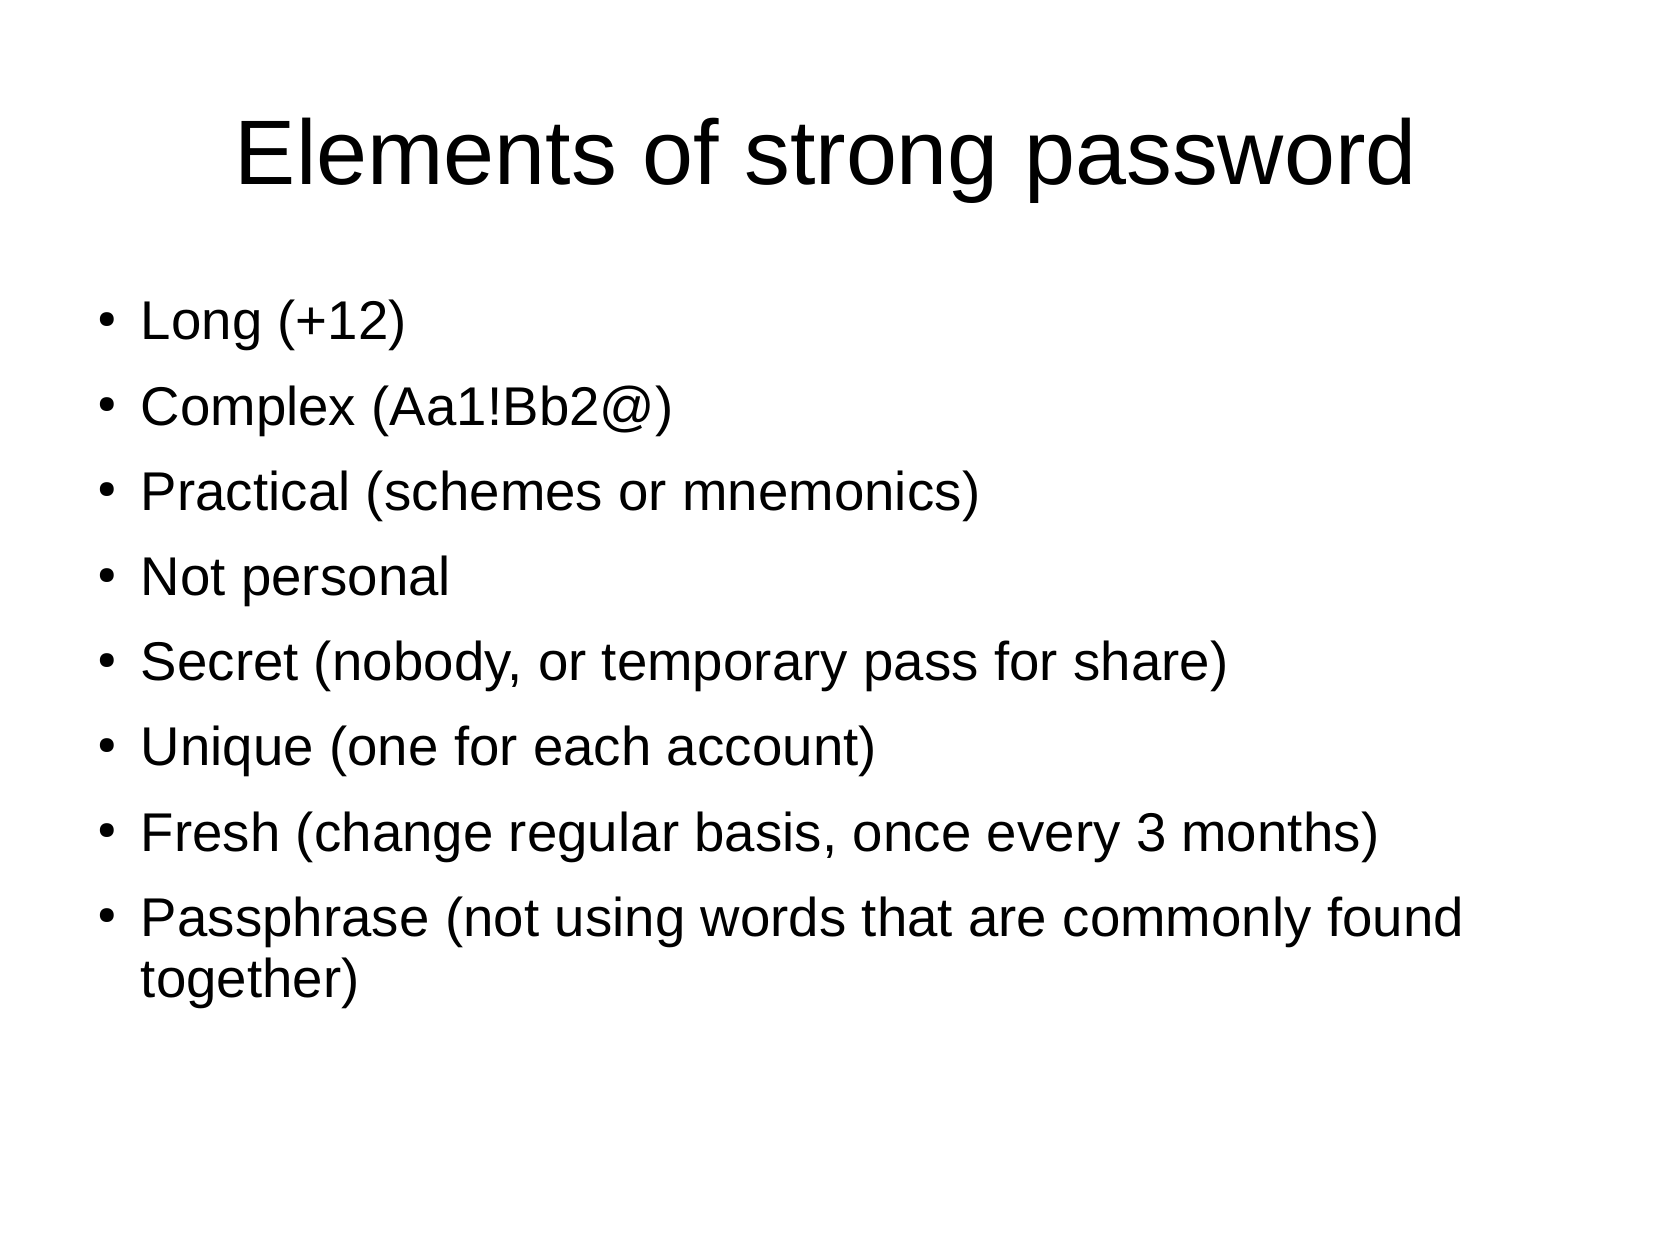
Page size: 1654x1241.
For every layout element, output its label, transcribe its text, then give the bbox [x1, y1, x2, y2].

title Elements of strong password [82, 49, 1571, 257]
list Long (+12) Complex (Aa1!Bb2@) Practical (schemes or mnemonics) Not personal Secret (nobody, or temporary pass for share) Unique (one for each account) Fresh (change regular basis, once every 3 months) Passphrase (not using words that are commonly found together) [82, 290, 1571, 1010]
